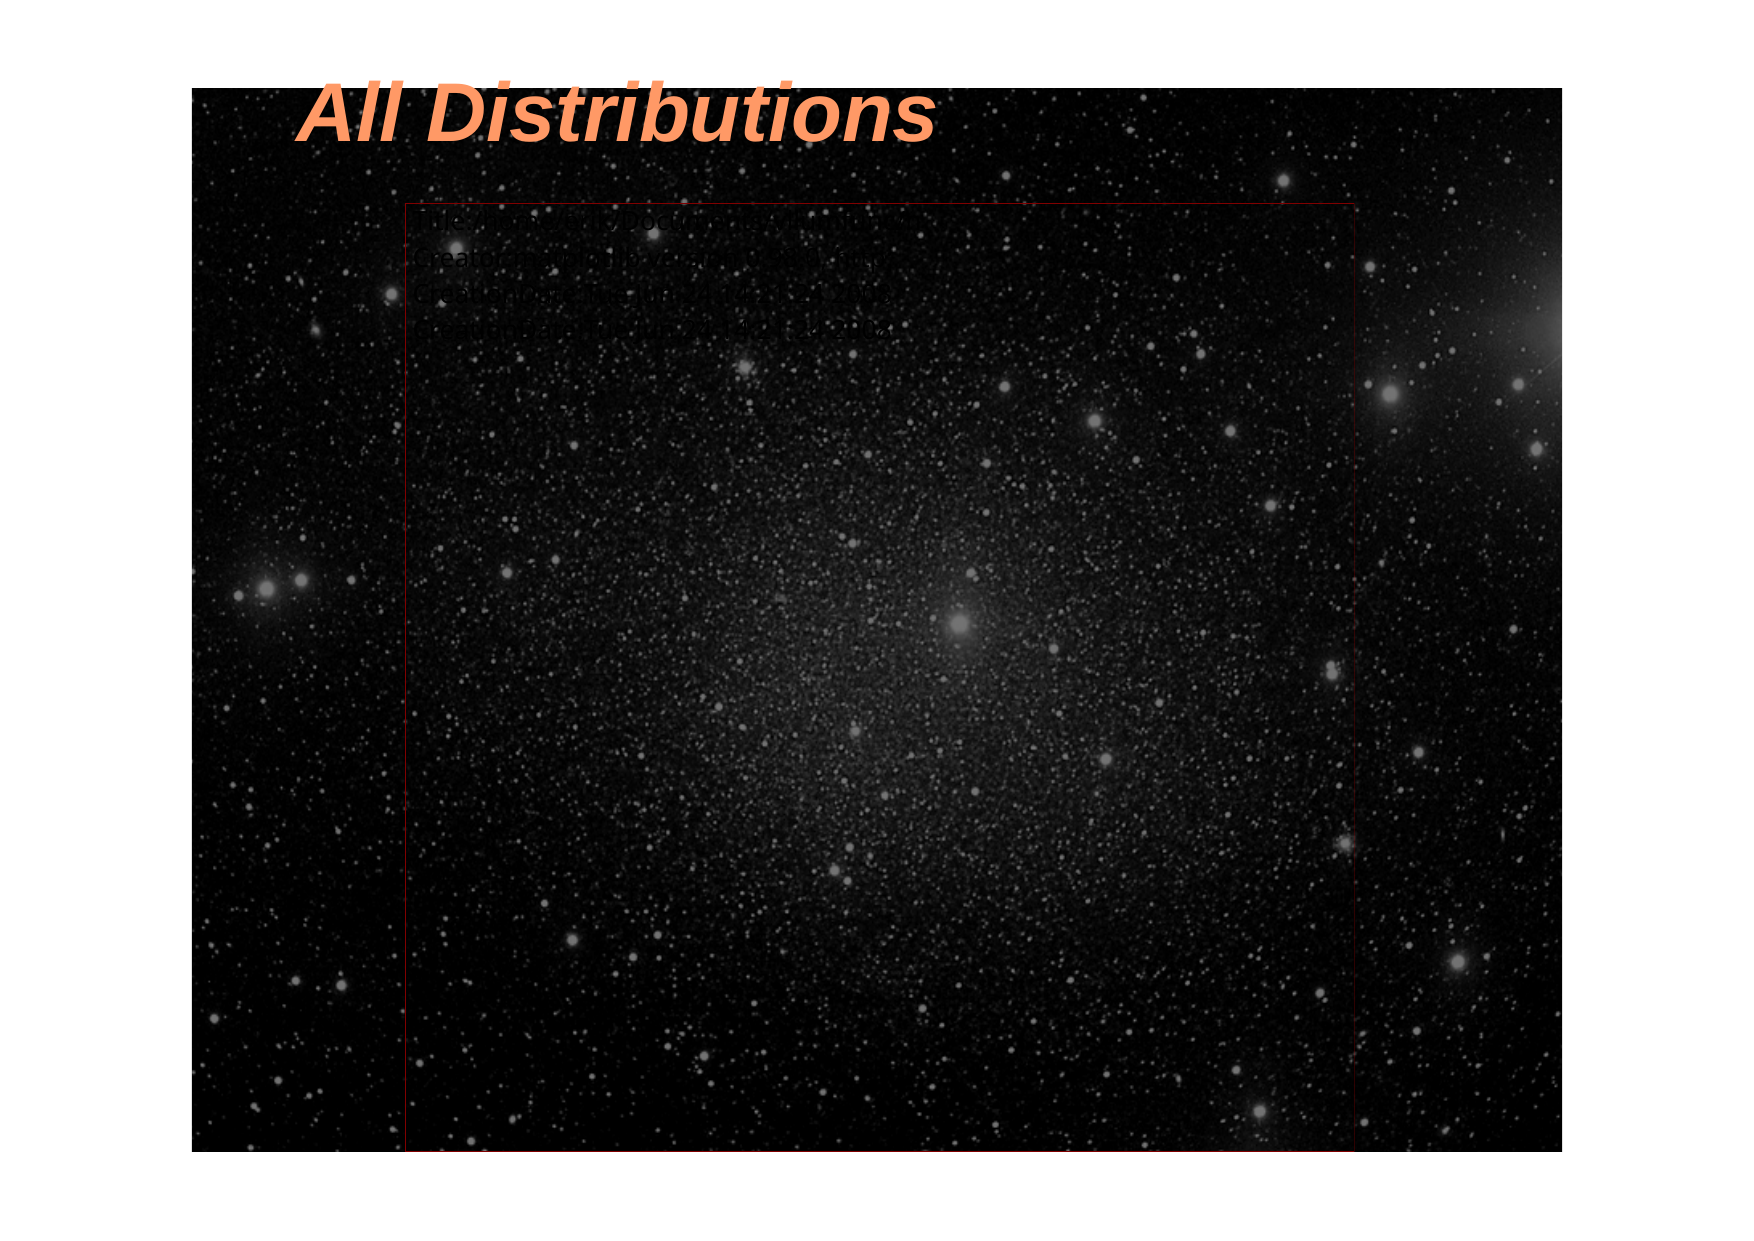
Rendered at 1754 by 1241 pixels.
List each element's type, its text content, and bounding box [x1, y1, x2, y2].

title All Distributions [296, 23, 1467, 202]
picture [191, 88, 1563, 1152]
